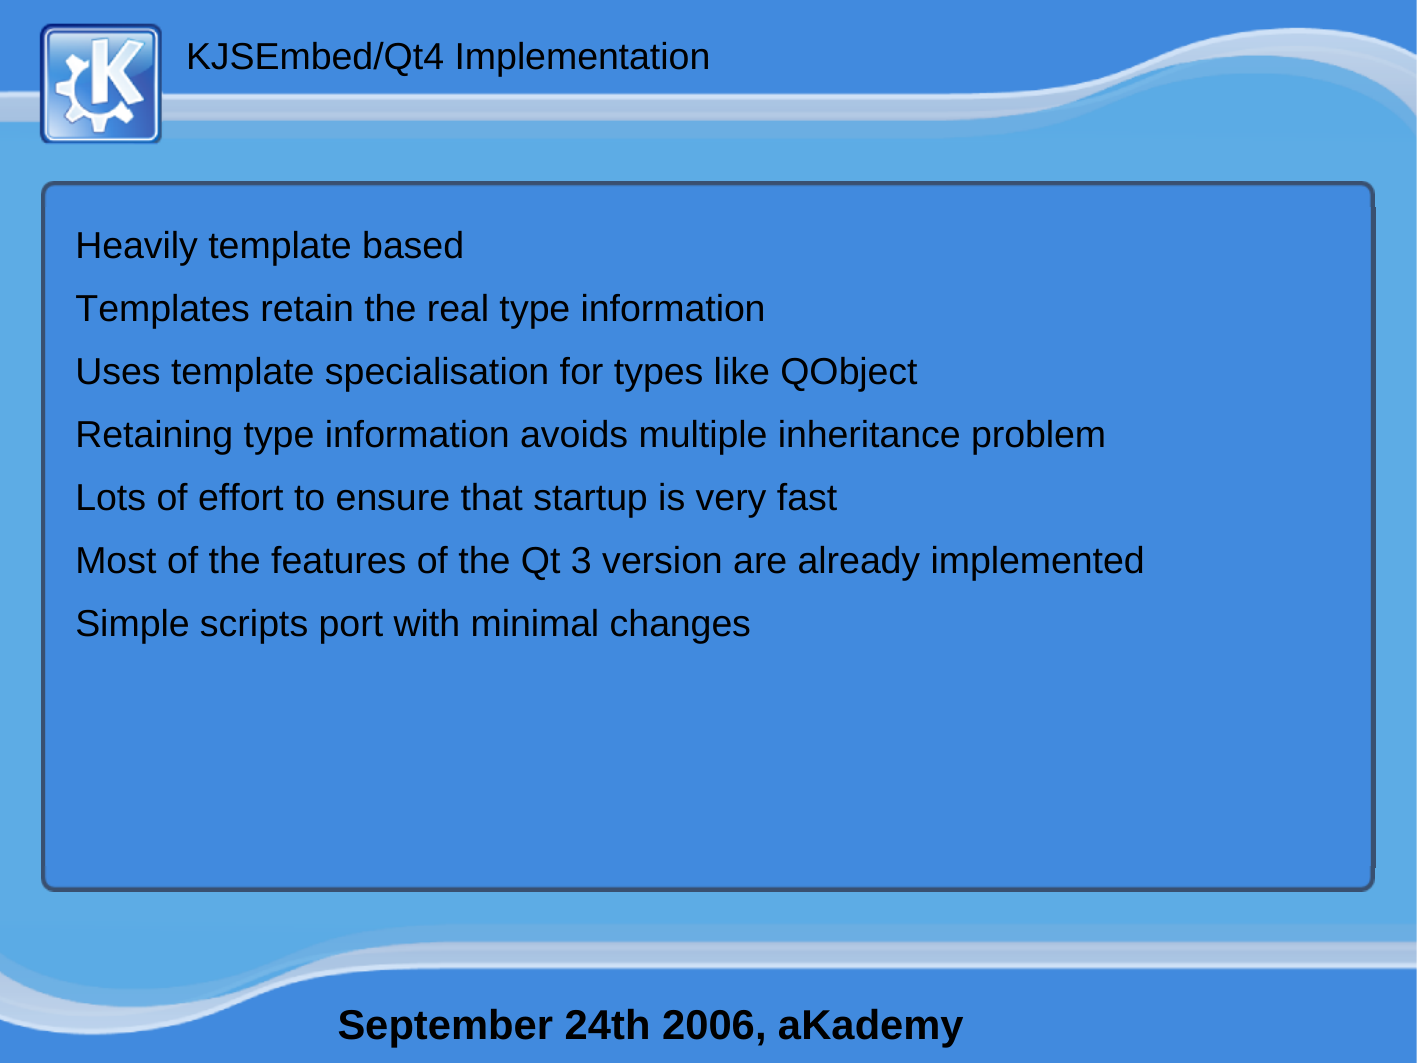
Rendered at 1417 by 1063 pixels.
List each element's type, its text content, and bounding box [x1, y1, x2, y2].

text_box Heavily template based Templates retain the real type information Uses template specialisation for types like QObject Retaining type information avoids multiple inheritance problem Lots of effort to ensure that startup is very fast Most of the features of the Qt 3 version are already implemented Simple scripts port with minimal changes [50, 196, 1351, 632]
picture [0, 0, 1417, 1063]
text_box KJSEmbed/Qt4 Implementation [171, 27, 1048, 127]
